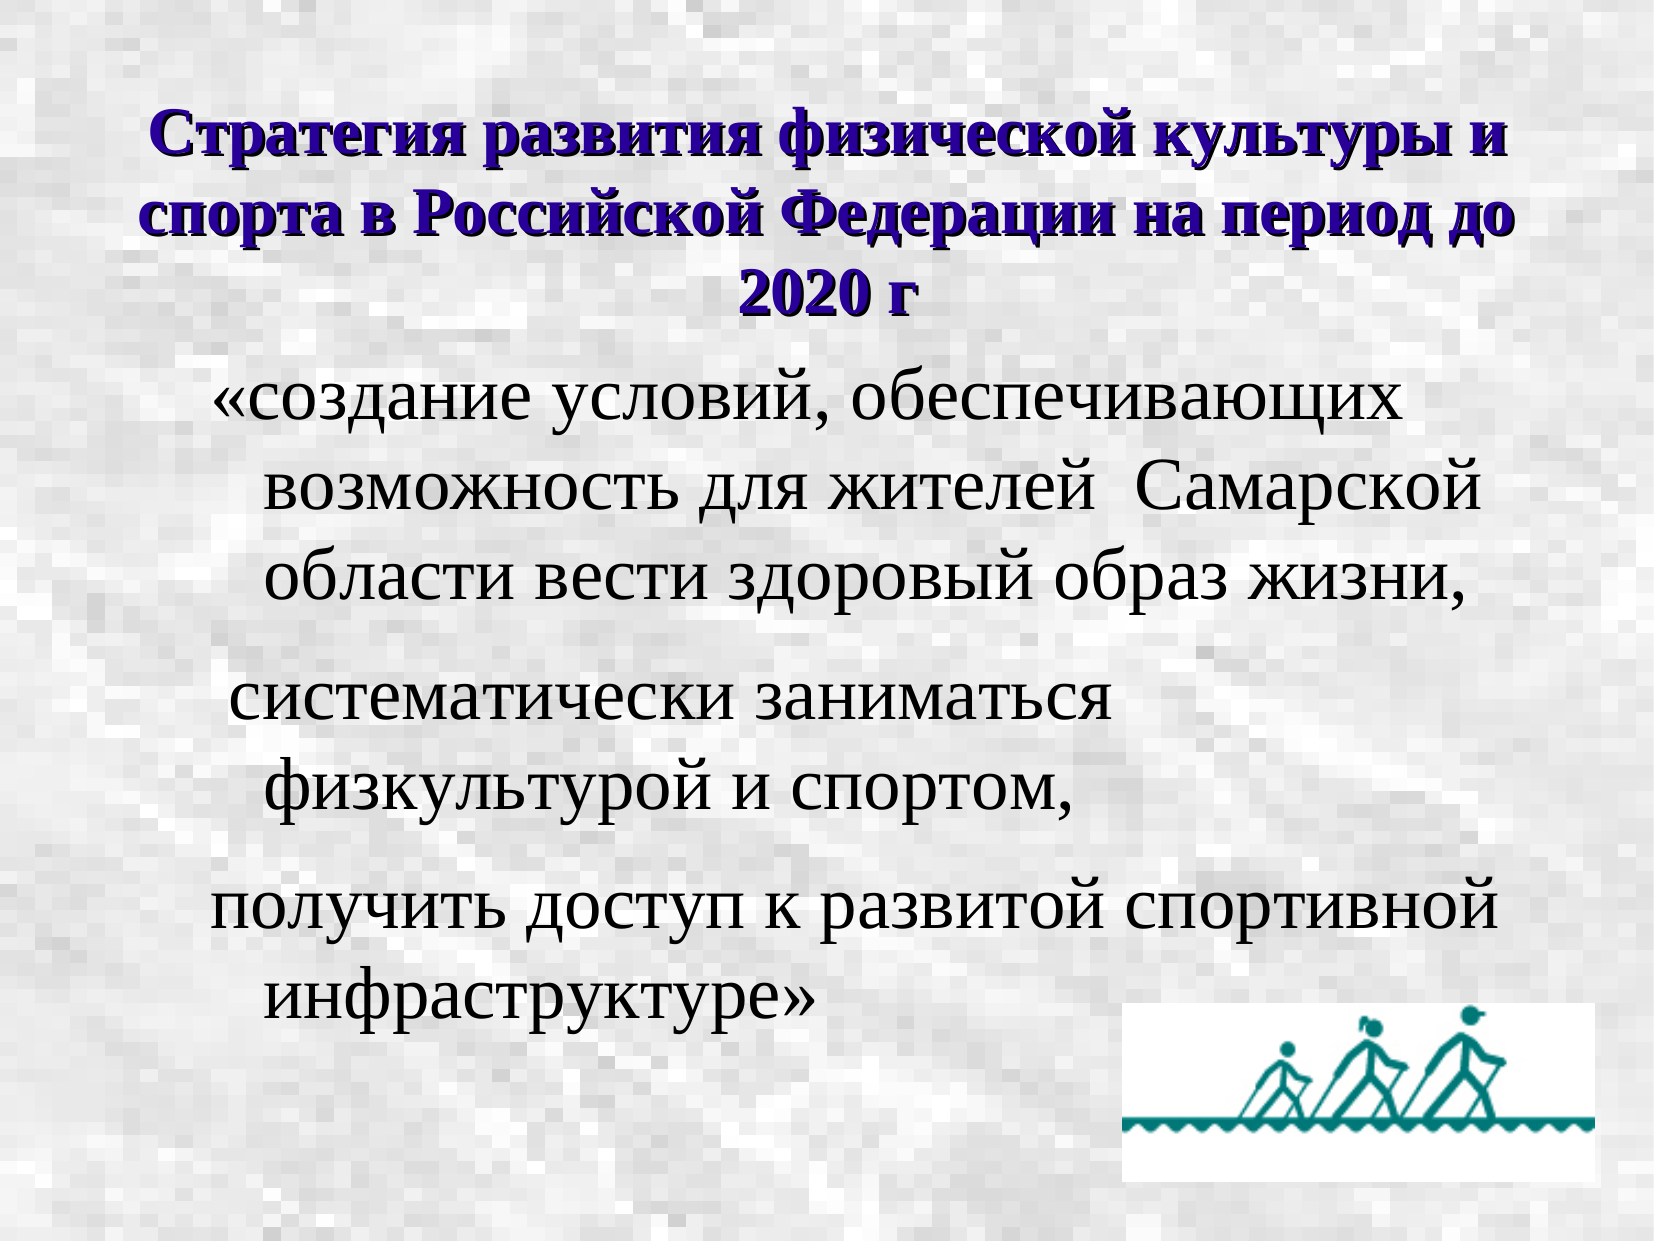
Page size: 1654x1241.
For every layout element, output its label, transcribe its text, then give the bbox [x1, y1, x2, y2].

list «создание условий, обеспечивающих возможность для жителей Самарской области вести здоровый образ жизни, систематически заниматься физкультурой и спортом, получить доступ к развитой спортивной инфраструктуре» [121, 344, 1534, 1127]
title Стратегия развития физической культуры и спорта в Российской Федерации на период до 2020 г [121, 95, 1534, 318]
picture [1122, 1003, 1595, 1182]
